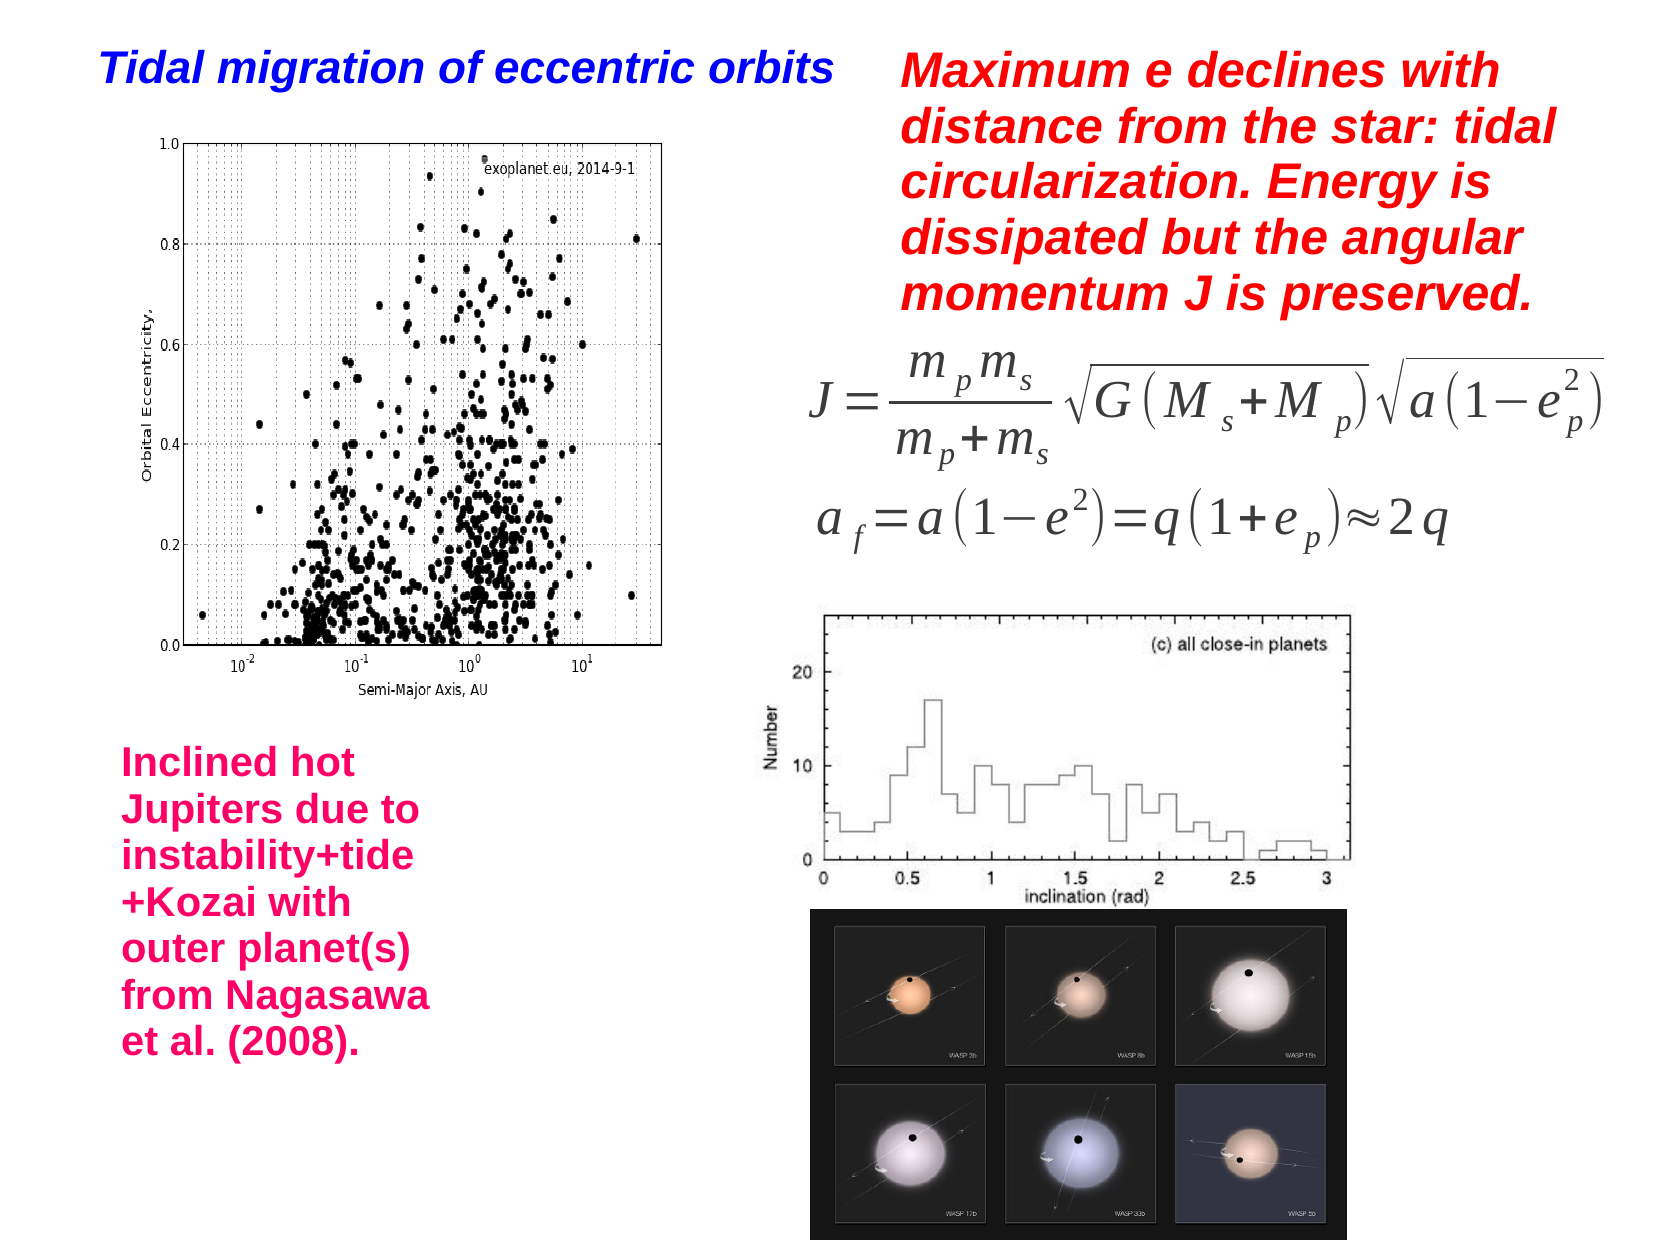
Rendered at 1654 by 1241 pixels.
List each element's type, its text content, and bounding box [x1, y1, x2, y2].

text_box Inclined hot Jupiters due to instability+tide+Kozai with outer planet(s) from Nagasawa et al. (2008). [106, 732, 449, 1073]
text_box Tidal migration of eccentric orbits [82, 35, 885, 125]
picture [106, 125, 723, 709]
chart [791, 330, 1619, 473]
text_box Maximum e declines with distance from the star: tidal circularization. Energy is dissipated but the angular momentum J is preserved. [885, 35, 1607, 330]
chart [803, 480, 1465, 556]
picture [755, 604, 1381, 1240]
